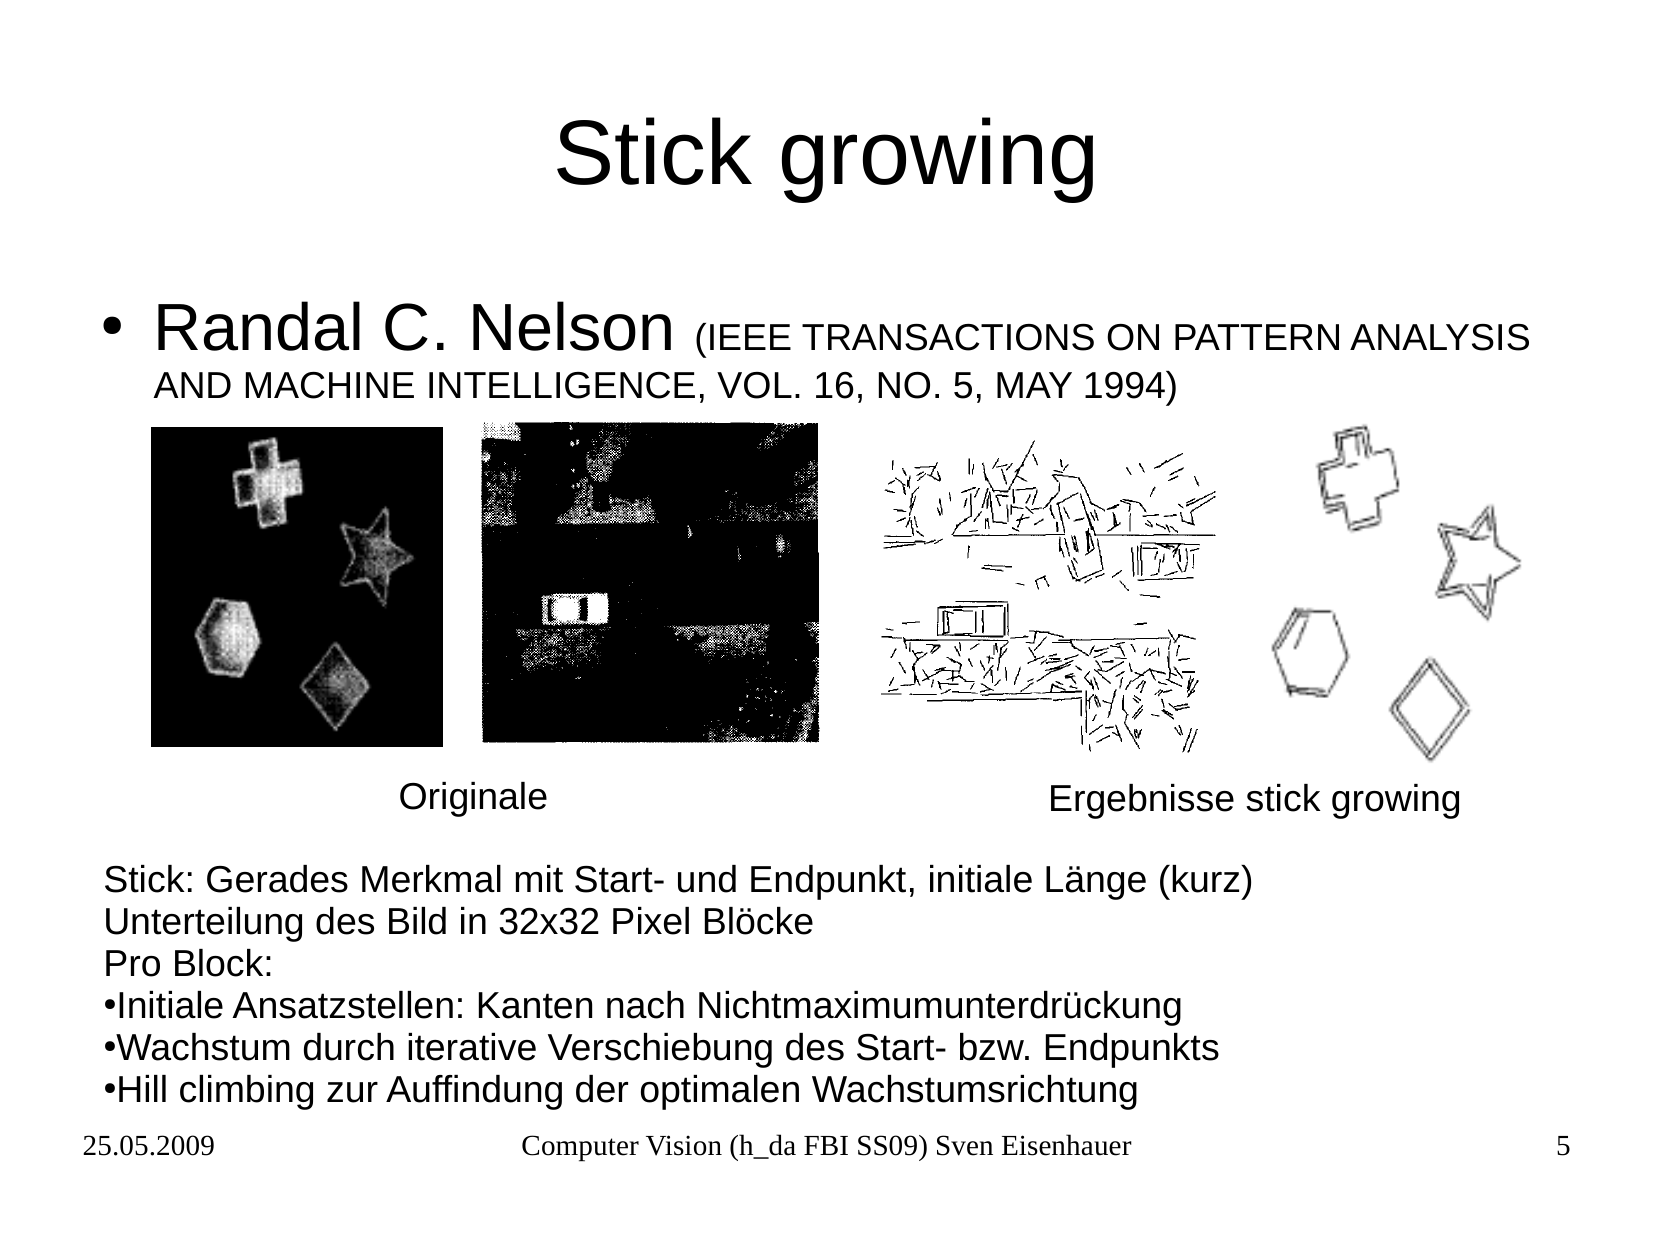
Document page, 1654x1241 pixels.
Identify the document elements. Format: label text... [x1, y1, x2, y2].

text_box Ergebnisse stick growing [1033, 769, 1477, 827]
title Stick growing [82, 56, 1571, 250]
picture [856, 424, 1241, 768]
text_box Stick: Gerades Merkmal mit Start- und Endpunkt, initiale Länge (kurz) Unterteilung des Bild in 32x32 Pixel Blöcke Pro Block: Initiale Ansatzstellen: Kanten nach Nichtmaximumunterdrückung Wachstum durch iterative Verschiebung des Start- bzw. Endpunkts Hill climbing zur Auffindung der optimalen Wachstumsrichtung [88, 851, 1595, 1119]
text_box Originale [383, 767, 564, 825]
picture [472, 415, 827, 748]
list Randal C. Nelson (IEEE TRANSACTIONS ON PATTERN ANALYSIS AND MACHINE INTELLIGENCE, VOL. 16, NO. 5, MAY 1994) [82, 290, 1571, 1094]
picture [1246, 413, 1536, 768]
picture [151, 427, 443, 747]
